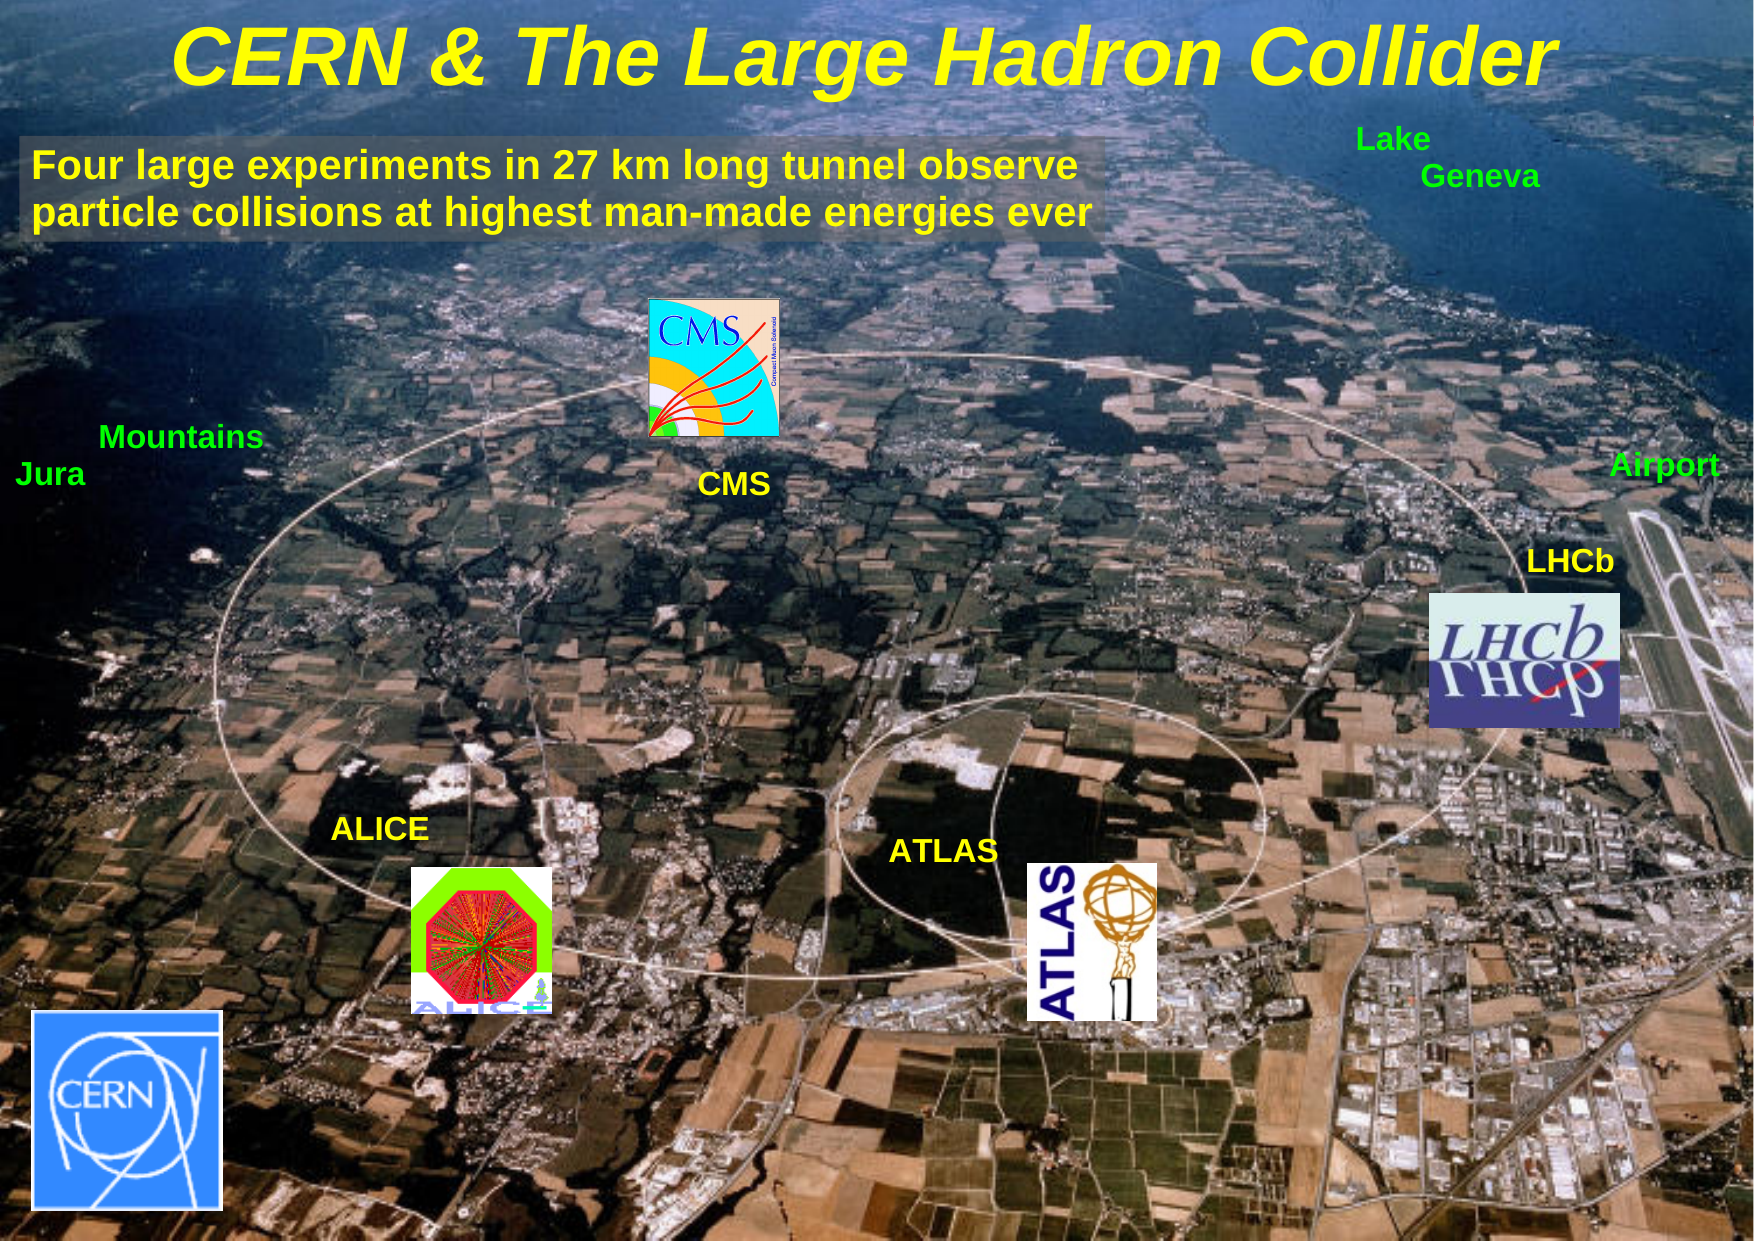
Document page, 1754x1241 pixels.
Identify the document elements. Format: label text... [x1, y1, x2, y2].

text_box Lake Geneva [1343, 114, 1618, 221]
text_box LHCb [1514, 536, 1646, 598]
text_box CMS [685, 459, 800, 520]
text_box ALICE [318, 804, 469, 865]
text_box Airport [1597, 440, 1754, 502]
text_box Mountains Jura [3, 412, 277, 519]
text_box ATLAS [876, 826, 1029, 887]
picture [0, 0, 1754, 1241]
title CERN & The Large Hadron Collider [123, 0, 1606, 114]
text_box Four large experiments in 27 km long tunnel observe particle collisions at highest man-made energies ever [19, 135, 1105, 242]
